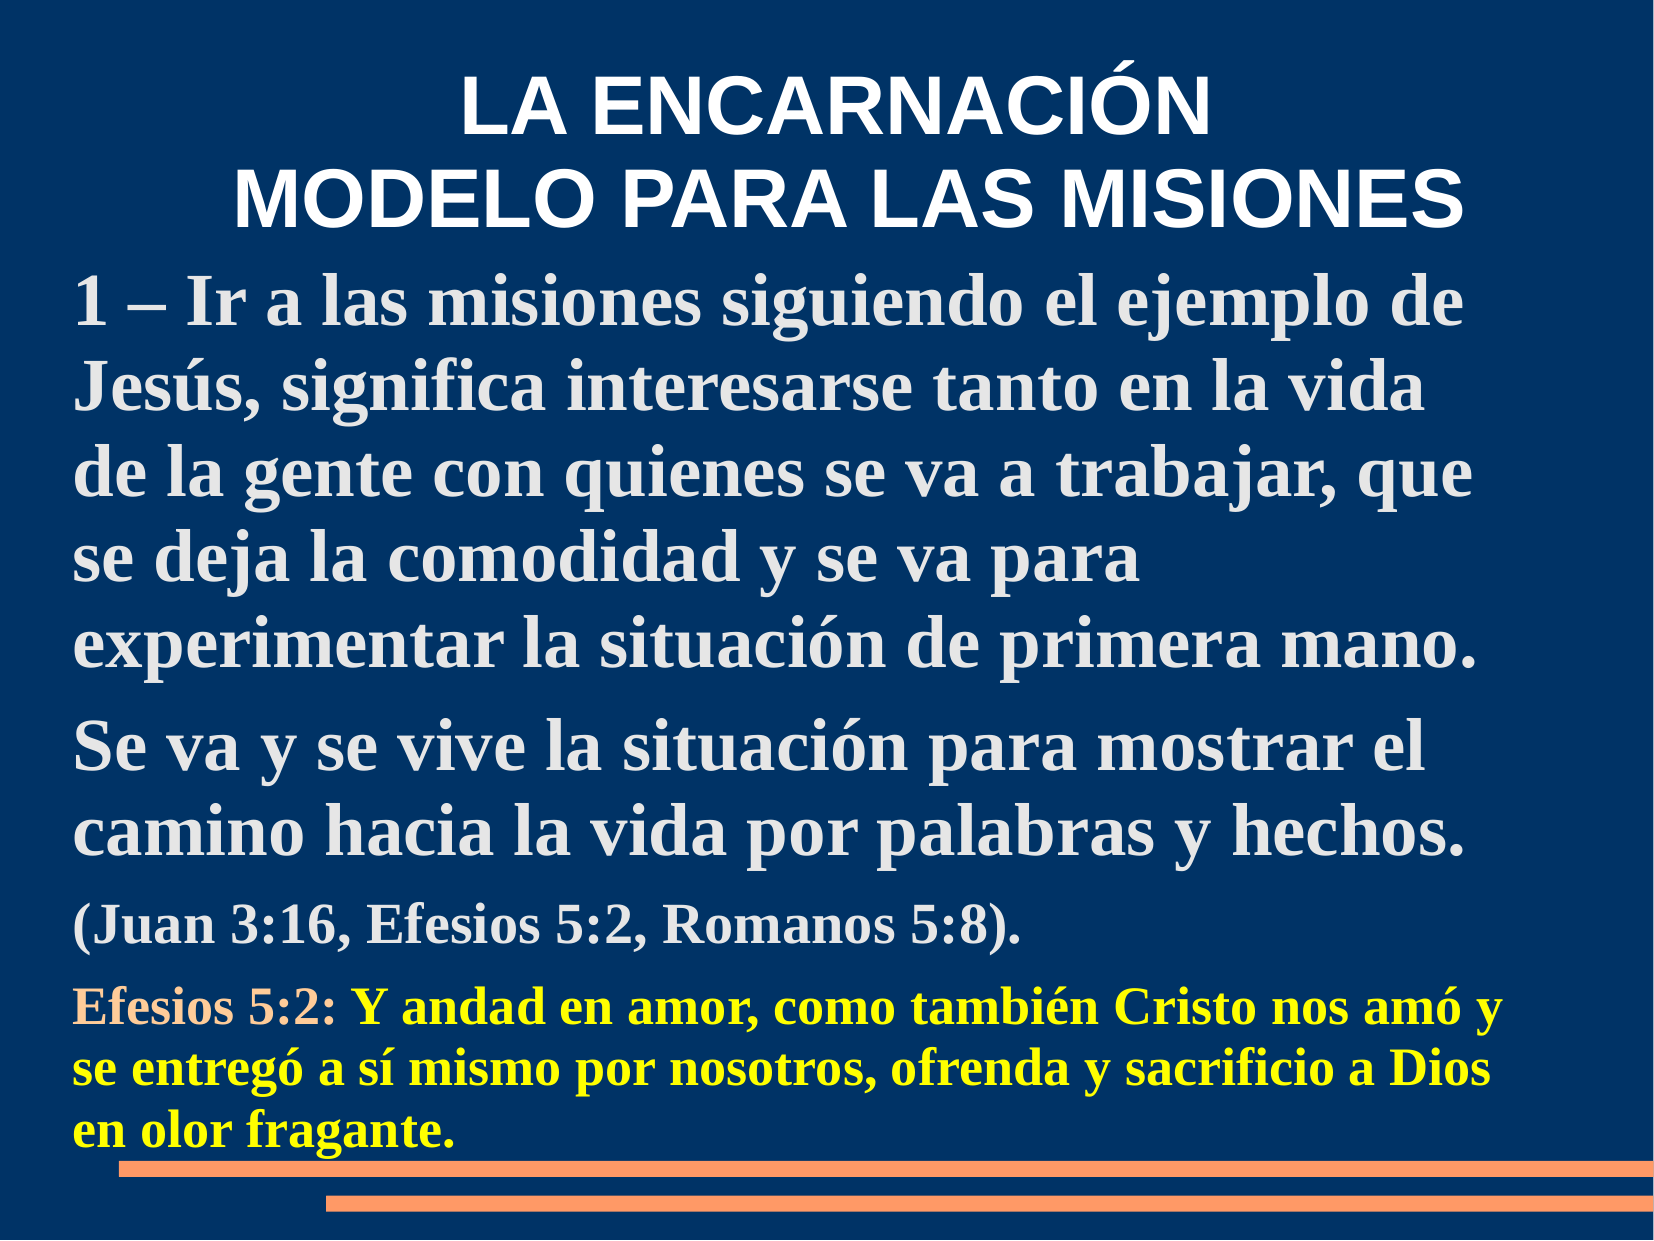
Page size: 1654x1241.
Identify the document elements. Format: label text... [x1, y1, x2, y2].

title LA ENCARNACIÓN MODELO PARA LAS MISIONES [121, 46, 1534, 254]
list 1 – Ir a las misiones siguiendo el ejemplo de Jesús, significa interesarse tanto en la vida de la gente con quienes se va a trabajar, que se deja la comodidad y se va para experimentar la situación de primera mano. Se va y se vive la situación para mostrar el camino hacia la vida por palabras y hechos. (Juan 3:16, Efesios 5:2, Romanos 5:8). Efesios 5:2: Y andad en amor, como también Cristo nos amó y se entregó a sí mismo por nosotros, ofrenda y sacrificio a Dios en olor fragante. [72, 253, 1512, 1158]
